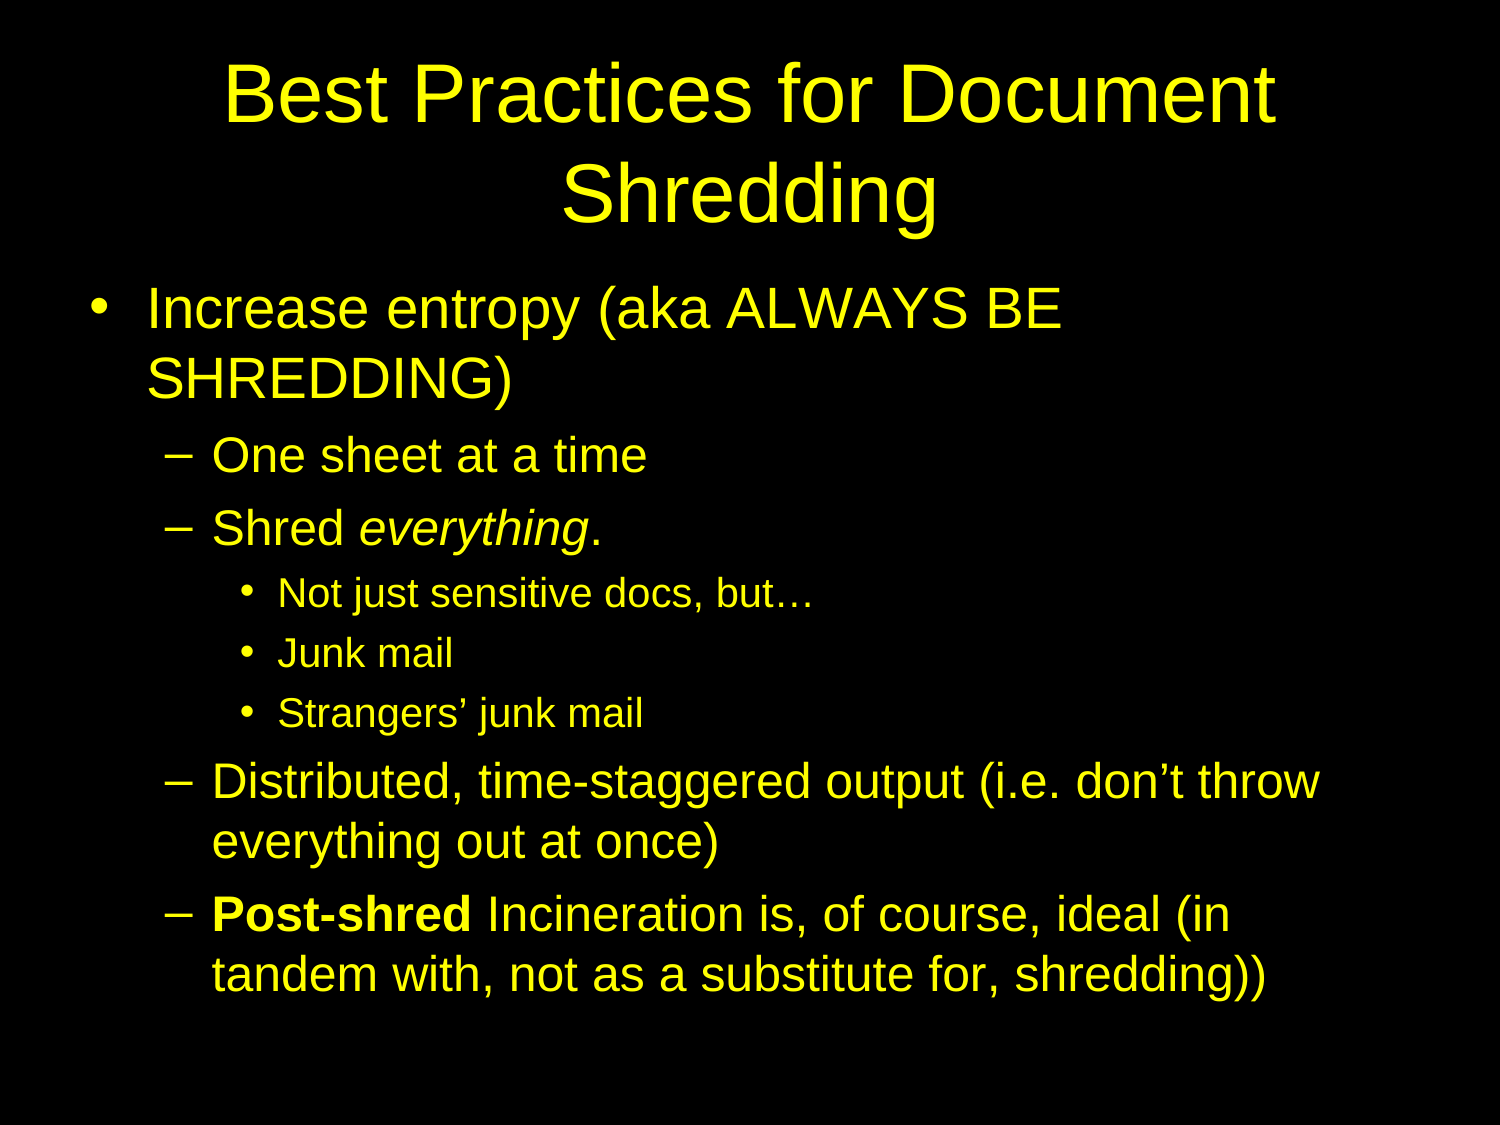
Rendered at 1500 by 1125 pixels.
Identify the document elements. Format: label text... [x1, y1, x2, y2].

list Increase entropy (aka ALWAYS BE SHREDDING) One sheet at a time Shred everything. Not just sensitive docs, but… Junk mail Strangers’ junk mail Distributed, time-staggered output (i.e. don’t throw everything out at once) Post-shred Incineration is, of course, ideal (in tandem with, not as a substitute for, shredding)) [75, 262, 1426, 1009]
title Best Practices for Document Shredding [75, 31, 1426, 247]
